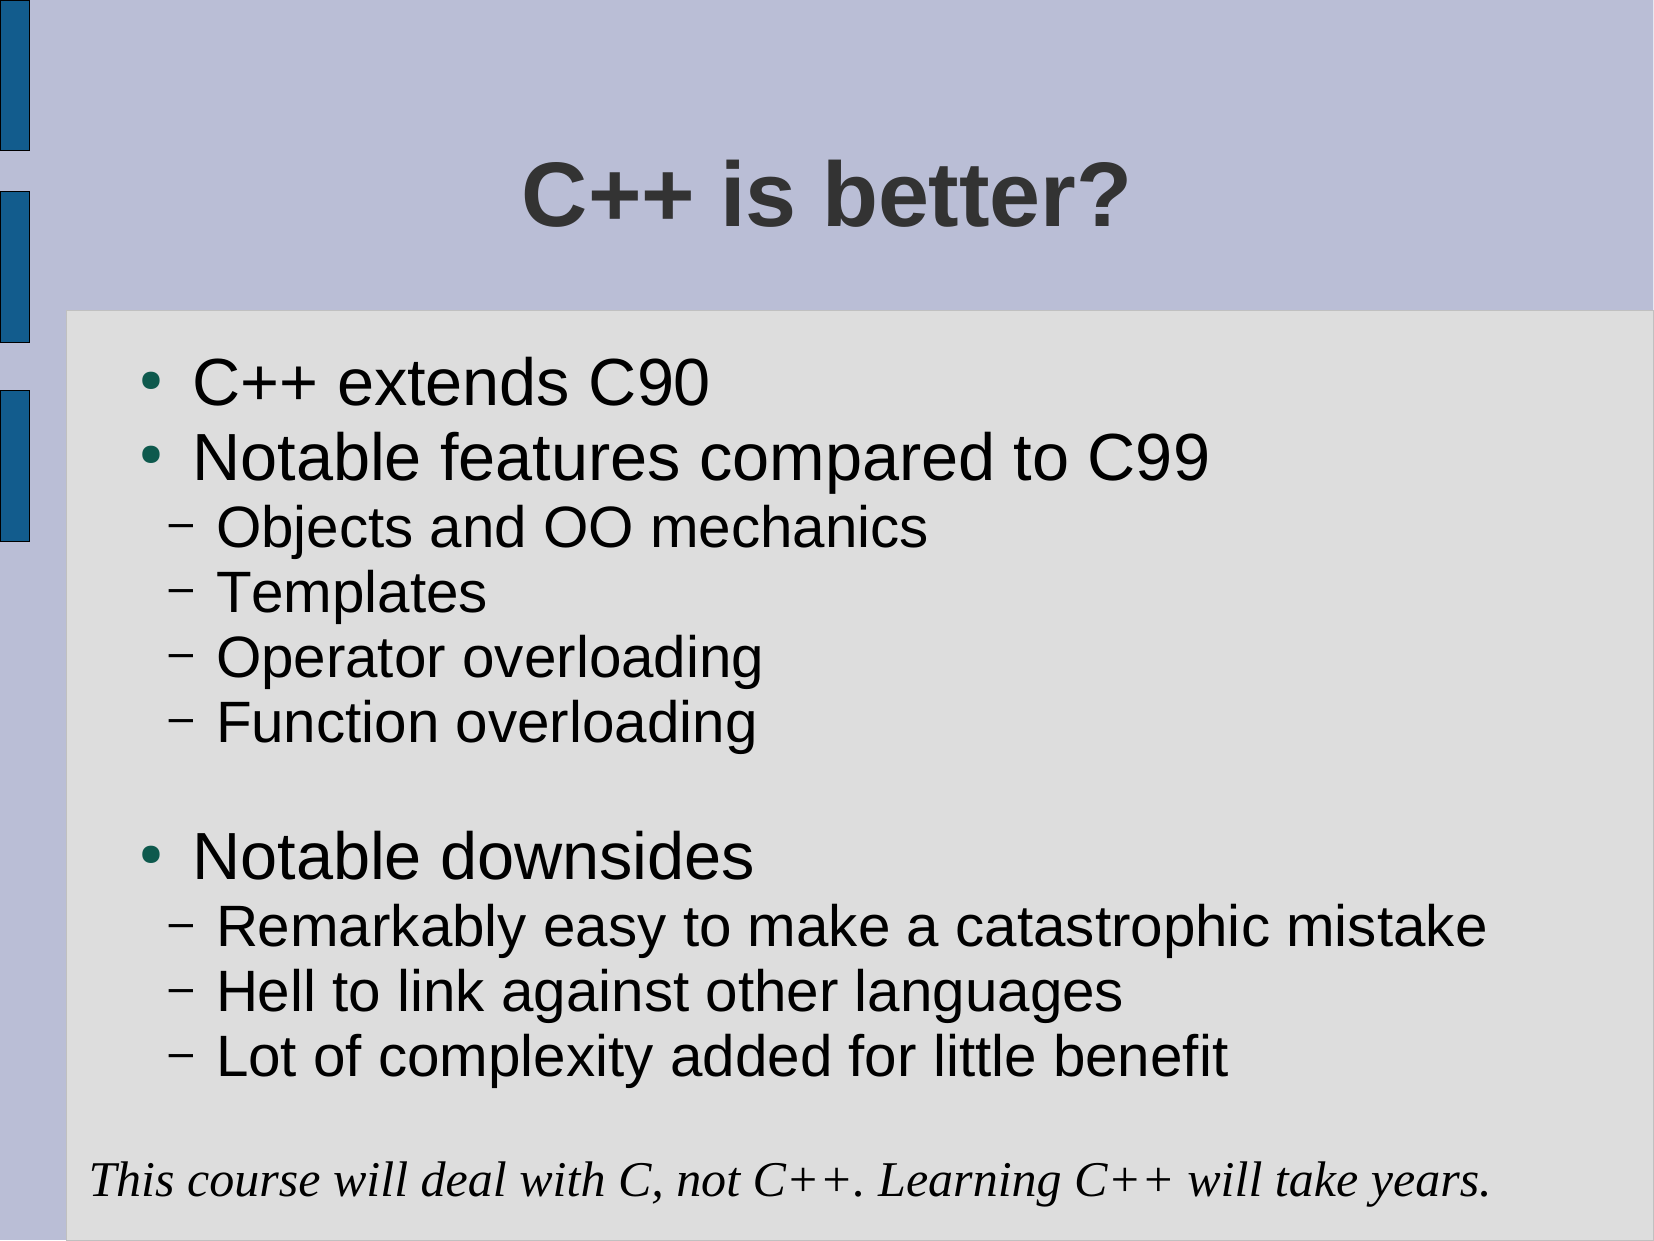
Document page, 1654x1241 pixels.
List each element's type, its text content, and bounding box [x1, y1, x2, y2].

list C++ extends C90 Notable features compared to C99 Objects and OO mechanics Templates Operator overloading Function overloading Notable downsides Remarkably easy to make a catastrophic mistake Hell to link against other languages Lot of complexity added for little benefit [121, 344, 1534, 1127]
title C++ is better? [121, 91, 1534, 299]
text_box This course will deal with C, not C++. Learning C++ will take years. [88, 1151, 1494, 1208]
